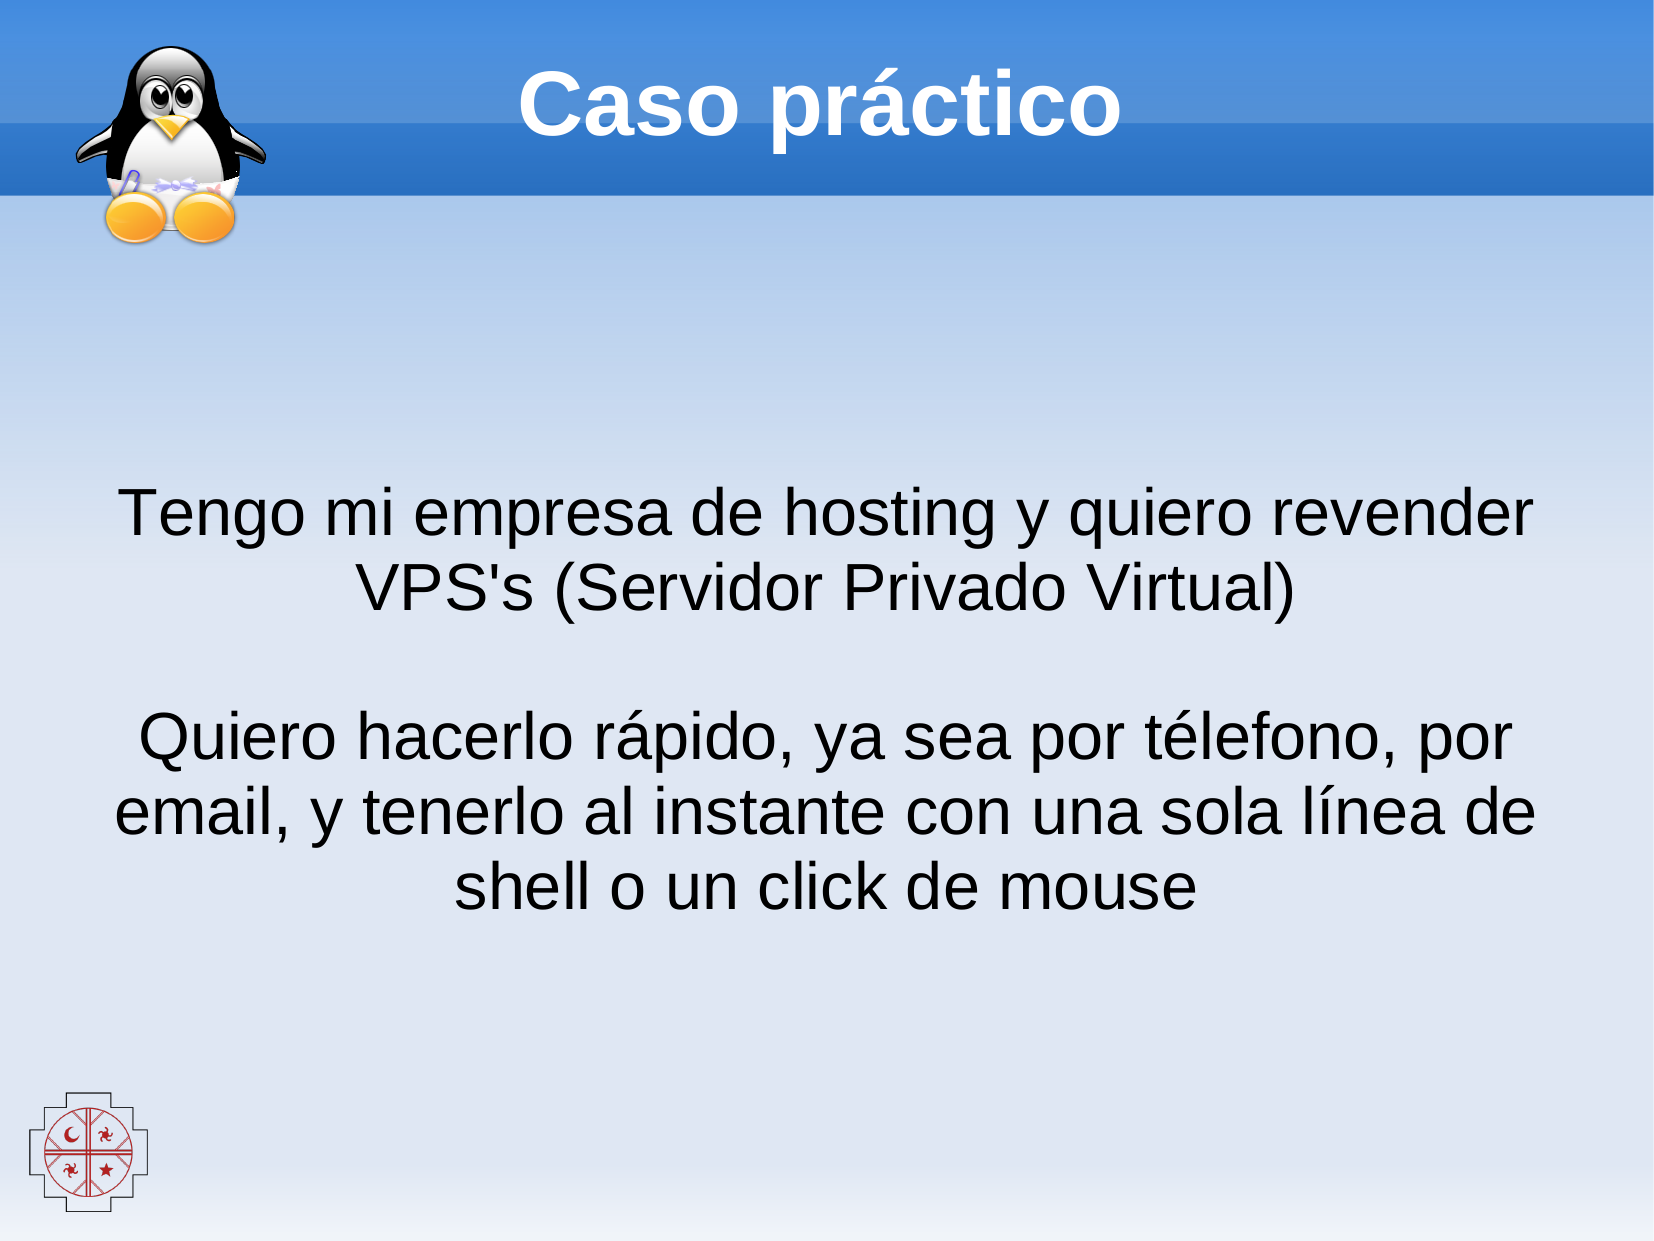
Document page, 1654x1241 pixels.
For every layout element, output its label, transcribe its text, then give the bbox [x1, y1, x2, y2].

picture [0, 0, 1654, 1241]
subtitle Tengo mi empresa de hosting y quiero revender VPS's (Servidor Privado Virtual) Quiero hacerlo rápido, ya sea por télefono, por email, y tenerlo al instante con una sola línea de shell o un click de mouse [82, 297, 1571, 1102]
title Caso práctico [76, 7, 1565, 200]
